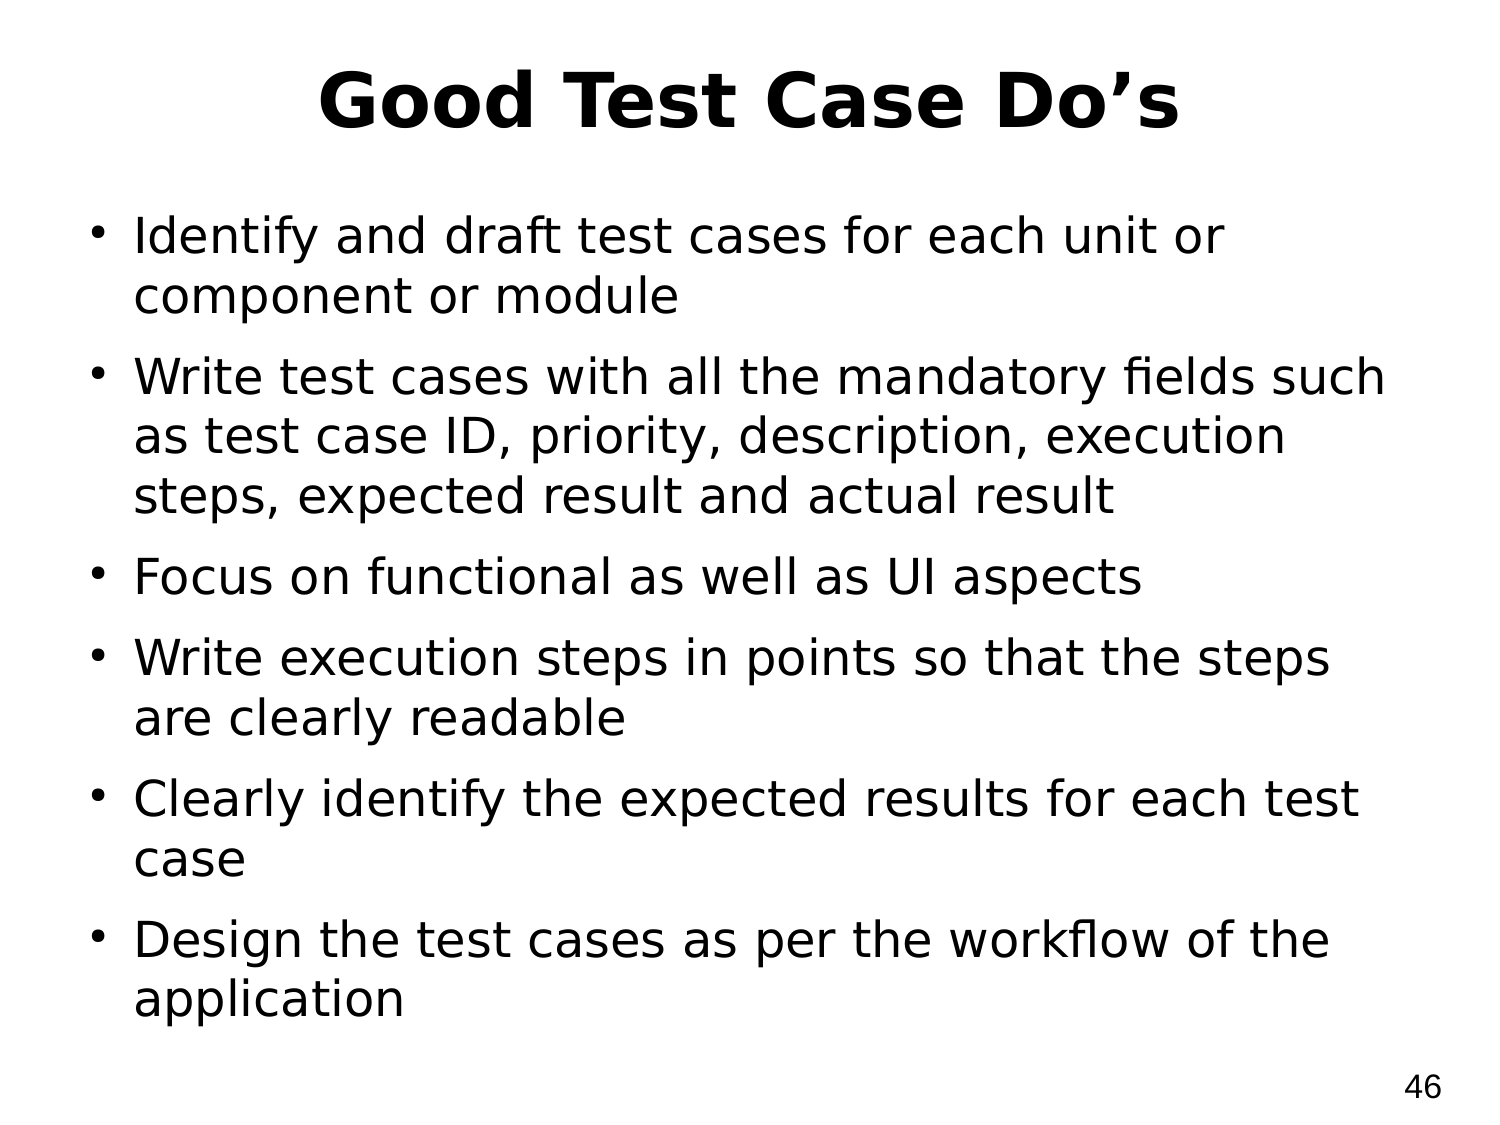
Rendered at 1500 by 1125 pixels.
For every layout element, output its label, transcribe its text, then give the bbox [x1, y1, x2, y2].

list Identify and draft test cases for each unit or component or module Write test cases with all the mandatory fields such as test case ID, priority, description, execution steps, expected result and actual result Focus on functional as well as UI aspects Write execution steps in points so that the steps are clearly readable Clearly identify the expected results for each test case Design the test cases as per the workflow of the application [75, 204, 1395, 1075]
title Good Test Case Do’s [75, 44, 1425, 177]
